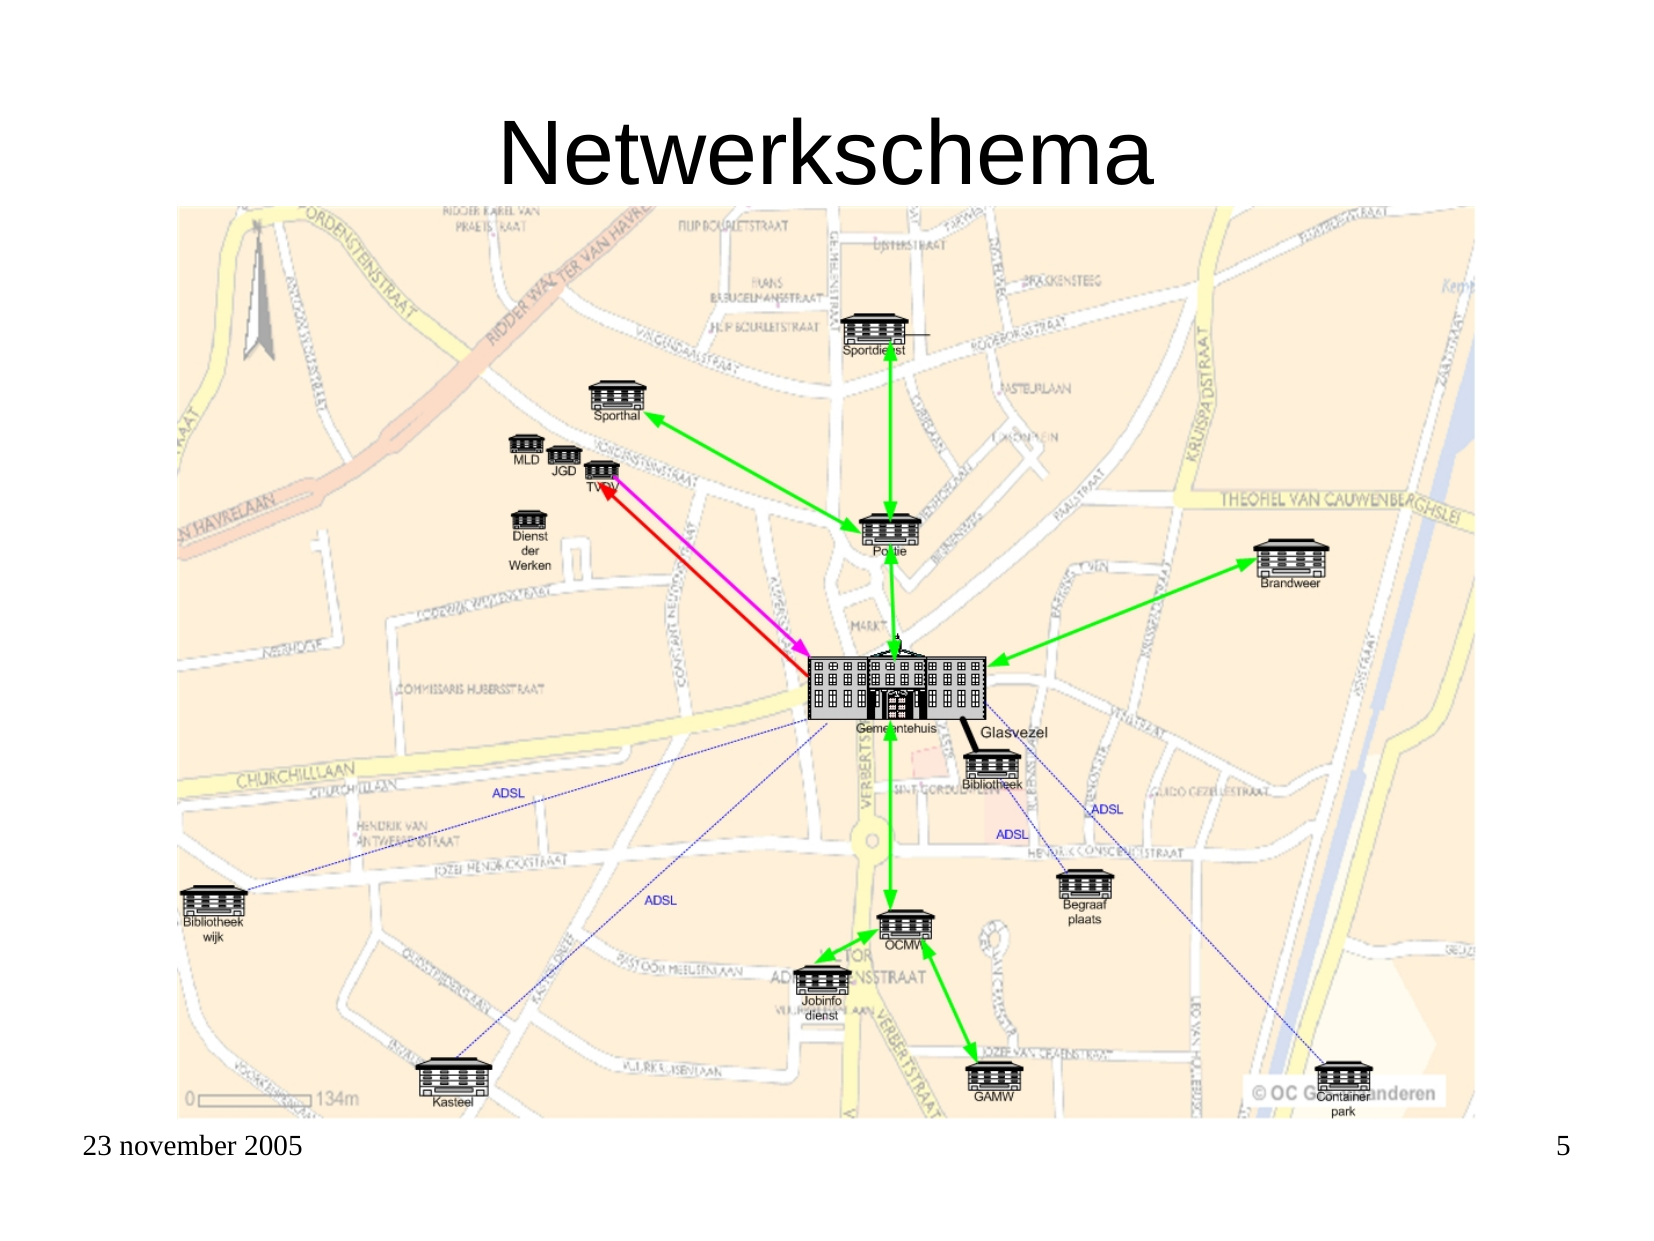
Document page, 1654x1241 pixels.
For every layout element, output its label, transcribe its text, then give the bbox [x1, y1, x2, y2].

picture [177, 206, 1477, 1123]
title Netwerkschema [82, 49, 1571, 257]
